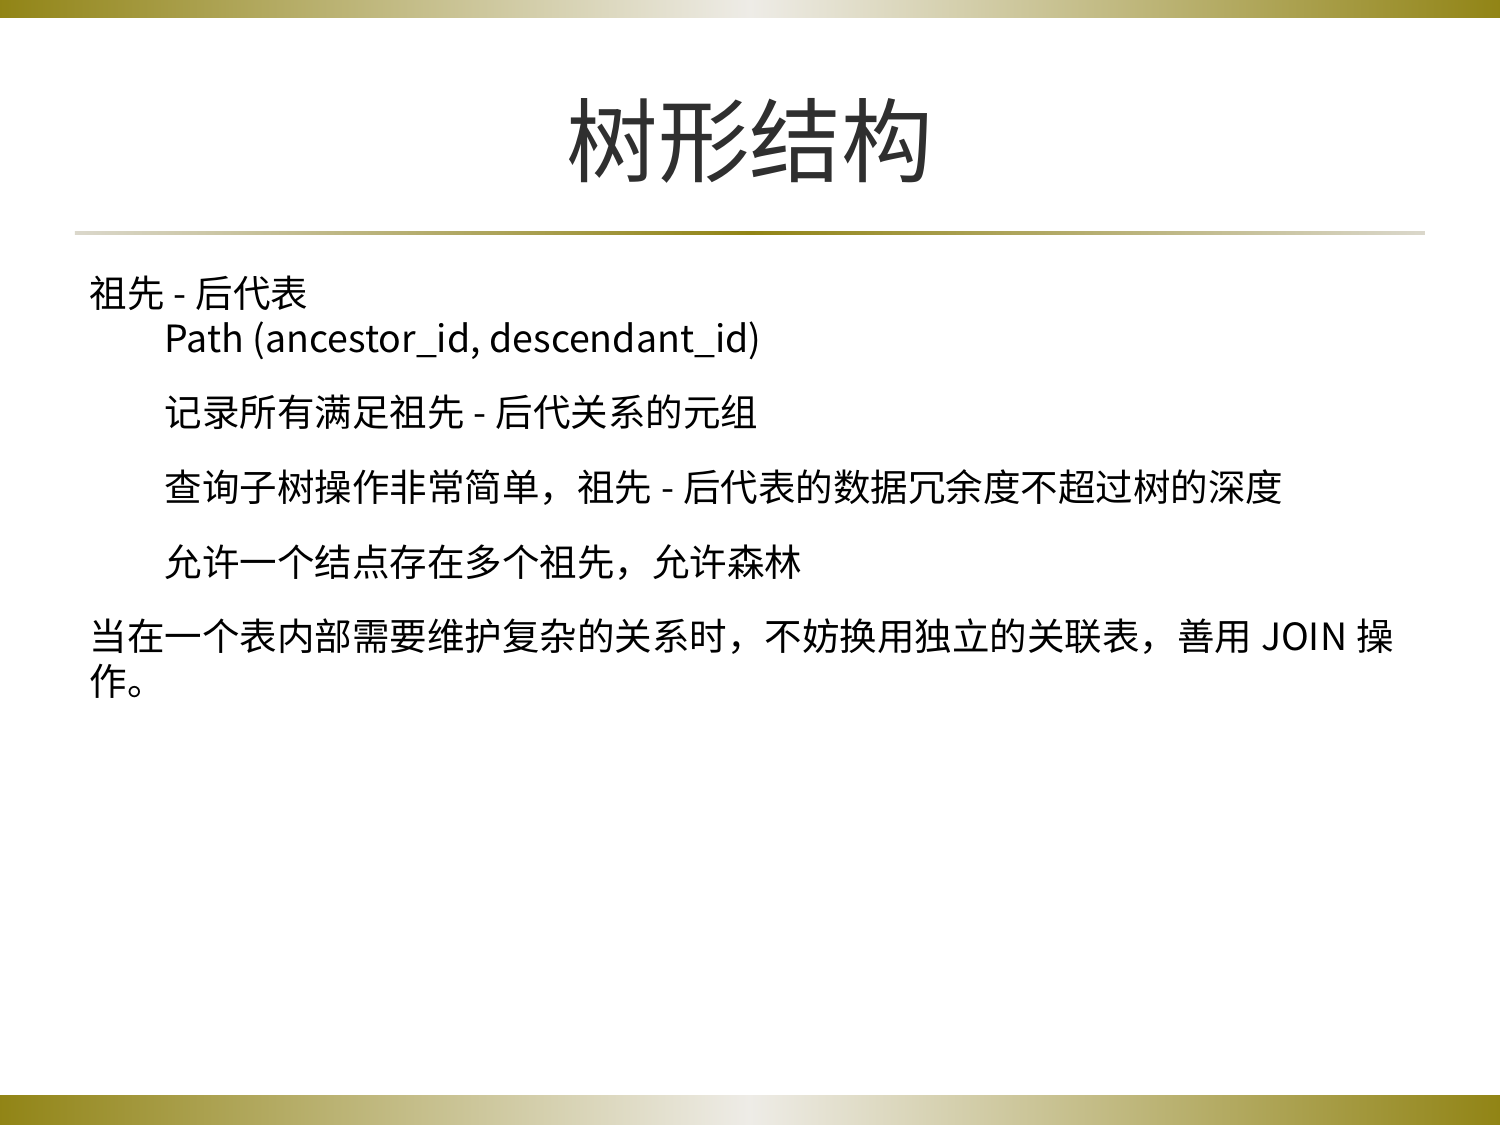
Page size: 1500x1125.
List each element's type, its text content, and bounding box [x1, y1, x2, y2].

list 祖先-后代表 Path (ancestor_id, descendant_id) 记录所有满足祖先-后代关系的元组 查询子树操作非常简单，祖先-后代表的数据冗余度不超过树的深度 允许一个结点存在多个祖先，允许森林 当在一个表内部需要维护复杂的关系时，不妨换用独立的关联表，善用JOIN操作。 [75, 262, 1425, 1032]
title 树形结构 [75, 45, 1425, 233]
